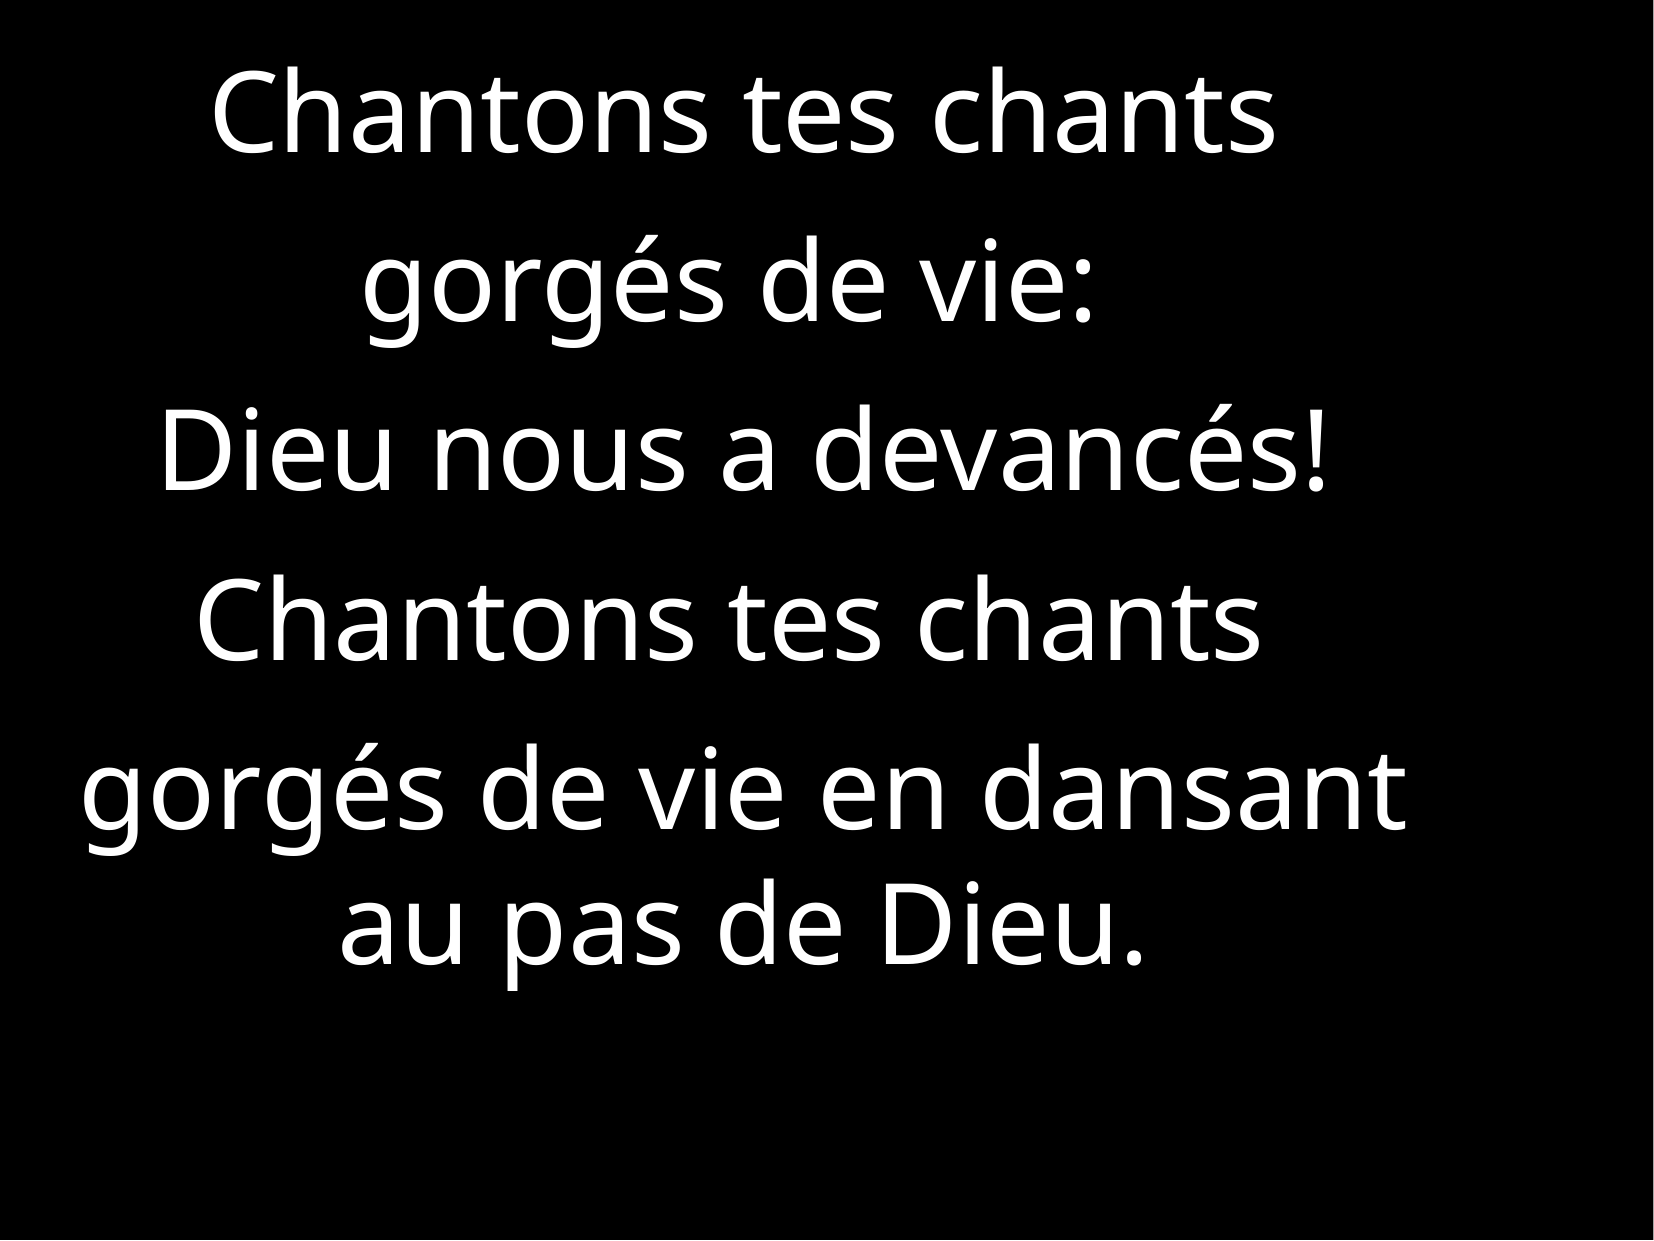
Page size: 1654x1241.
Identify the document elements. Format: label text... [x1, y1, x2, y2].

list Chantons tes chants gorgés de vie: Dieu nous a devancés! Chantons tes chants gorgés de vie en dansant au pas de Dieu. [23, 32, 1465, 971]
